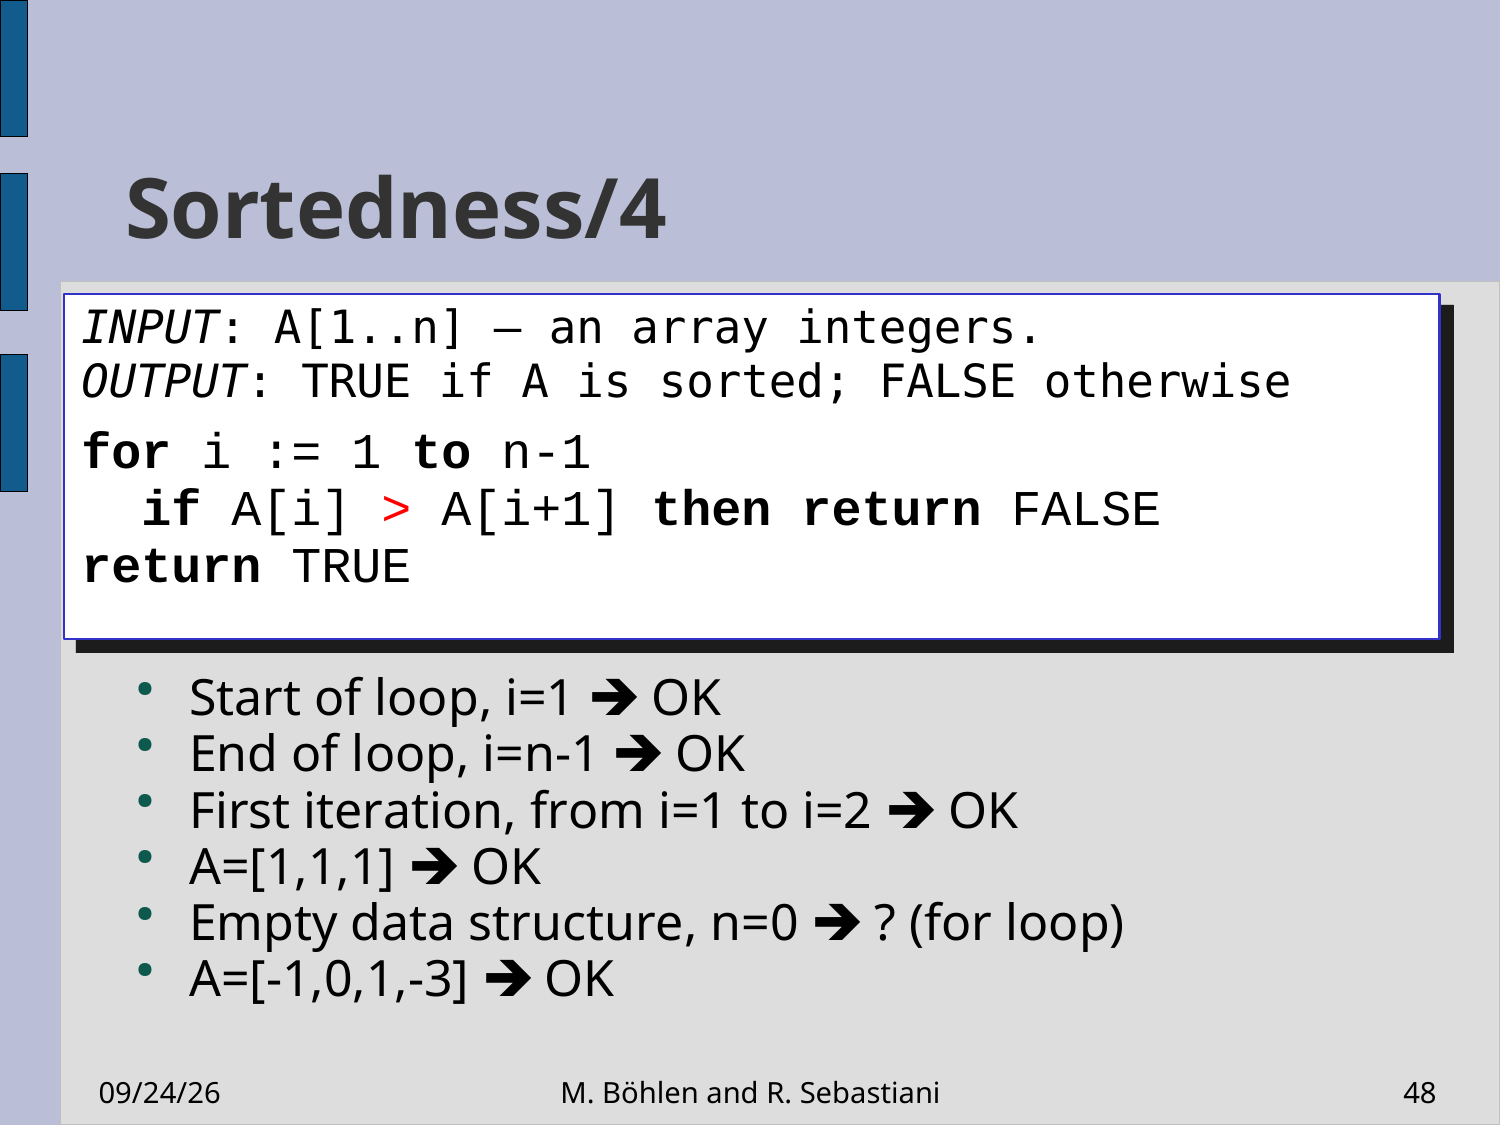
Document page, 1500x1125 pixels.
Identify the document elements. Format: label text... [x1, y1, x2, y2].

title Sortedness/4 [110, 67, 1392, 271]
list INPUT: A[1..n] – an array integers. OUTPUT: TRUE if A is sorted; FALSE otherwise for i := 1 to n-1 if A[i] > A[i+1] then return FALSE return TRUE [63, 293, 1500, 742]
list Start of loop, i=1  OK End of loop, i=n-1  OK First iteration, from i=1 to i=2  OK A=[1,1,1]  OK Empty data structure, n=0  ? (for loop) A=[-1,0,1,-3]  OK [103, 742, 1475, 1125]
